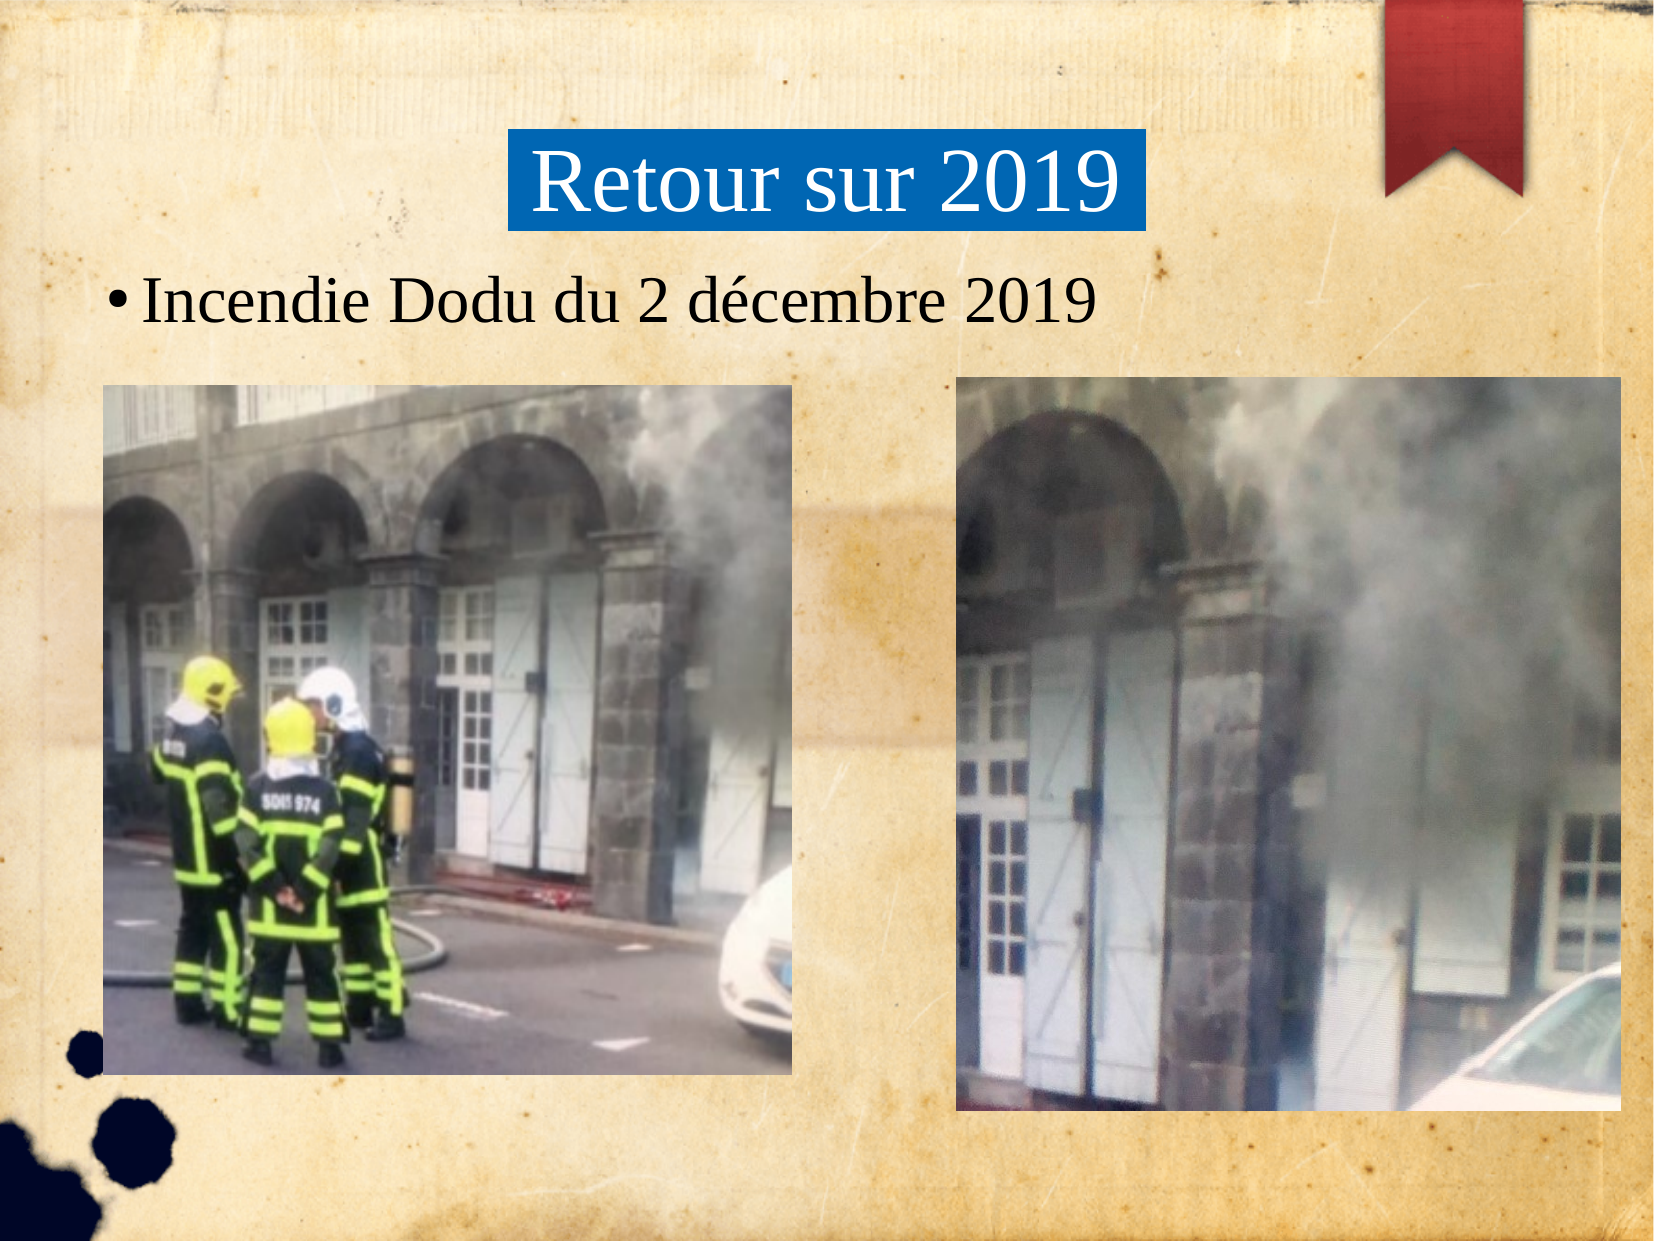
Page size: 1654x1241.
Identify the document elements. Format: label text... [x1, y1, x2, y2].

picture [0, 0, 1654, 1241]
title Retour sur 2019 [82, 76, 1571, 284]
list Incendie Dodu du 2 décembre 2019 [106, 263, 1562, 1040]
